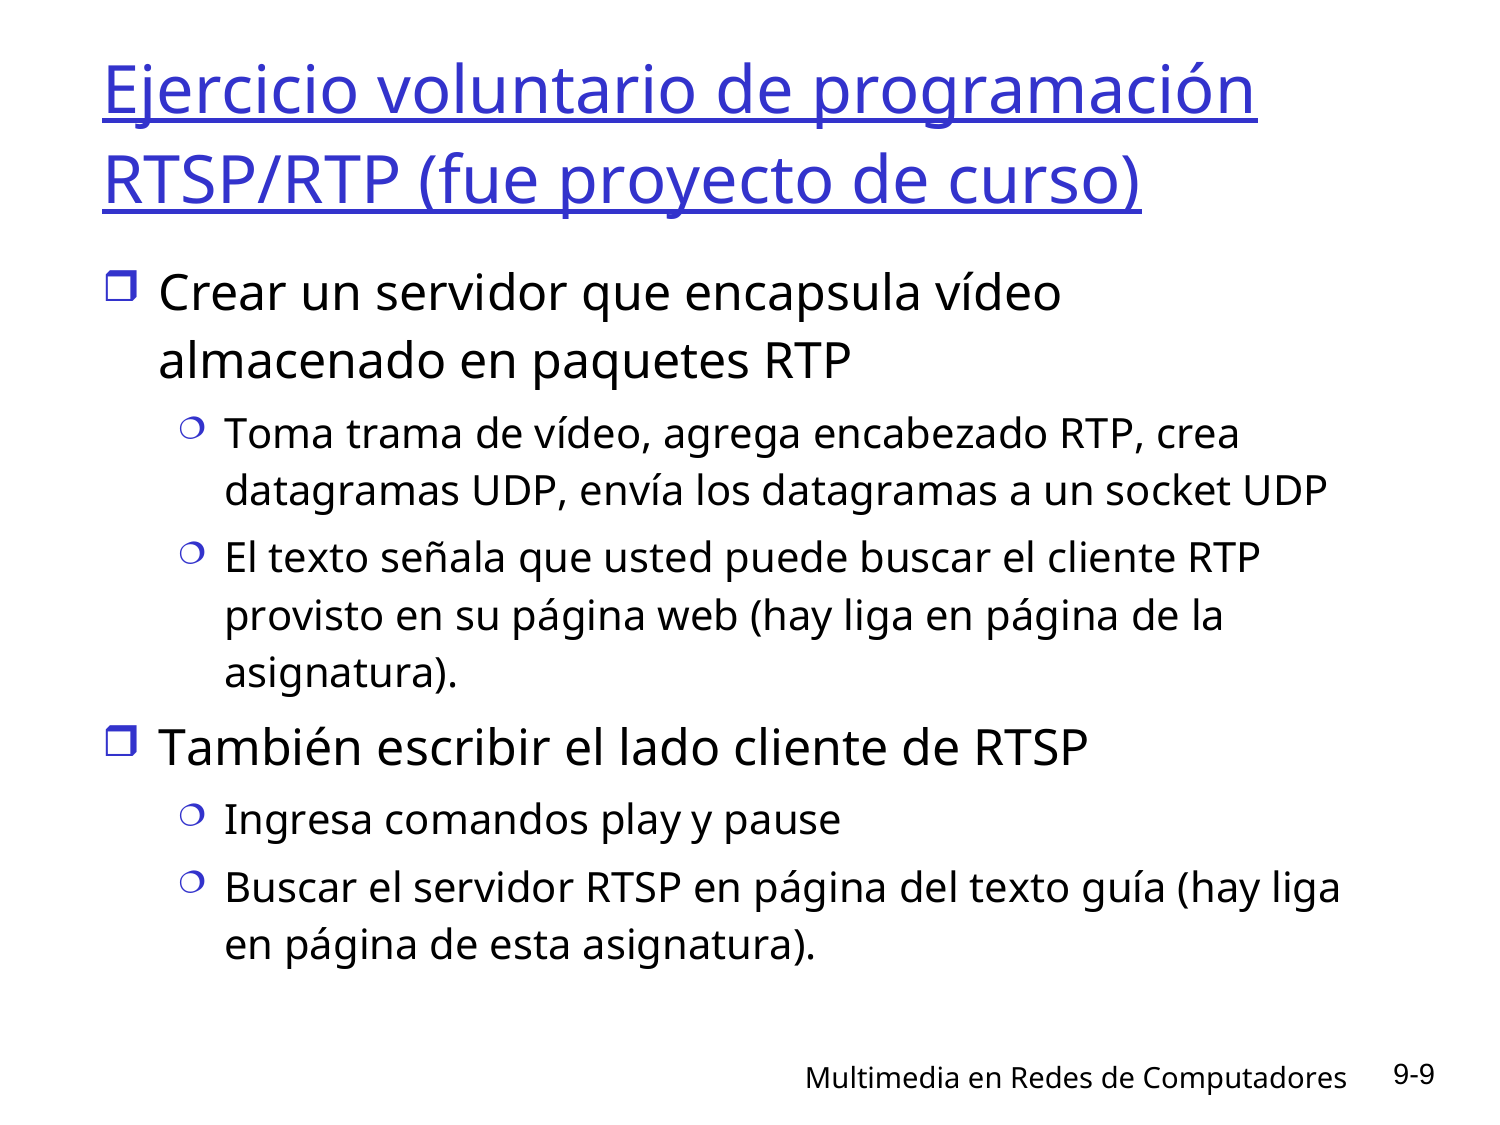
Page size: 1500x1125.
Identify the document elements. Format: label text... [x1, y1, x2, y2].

title Ejercicio voluntario de programación RTSP/RTP (fue proyecto de curso) [87, 8, 1363, 249]
list Crear un servidor que encapsula vídeo almacenado en paquetes RTP Toma trama de vídeo, agrega encabezado RTP, crea datagramas UDP, envía los datagramas a un socket UDP El texto señala que usted puede buscar el cliente RTP provisto en su página web (hay liga en página de la asignatura). También escribir el lado cliente de RTSP Ingresa comandos play y pause Buscar el servidor RTSP en página del texto guía (hay liga en página de esta asignatura). [87, 249, 1363, 1055]
